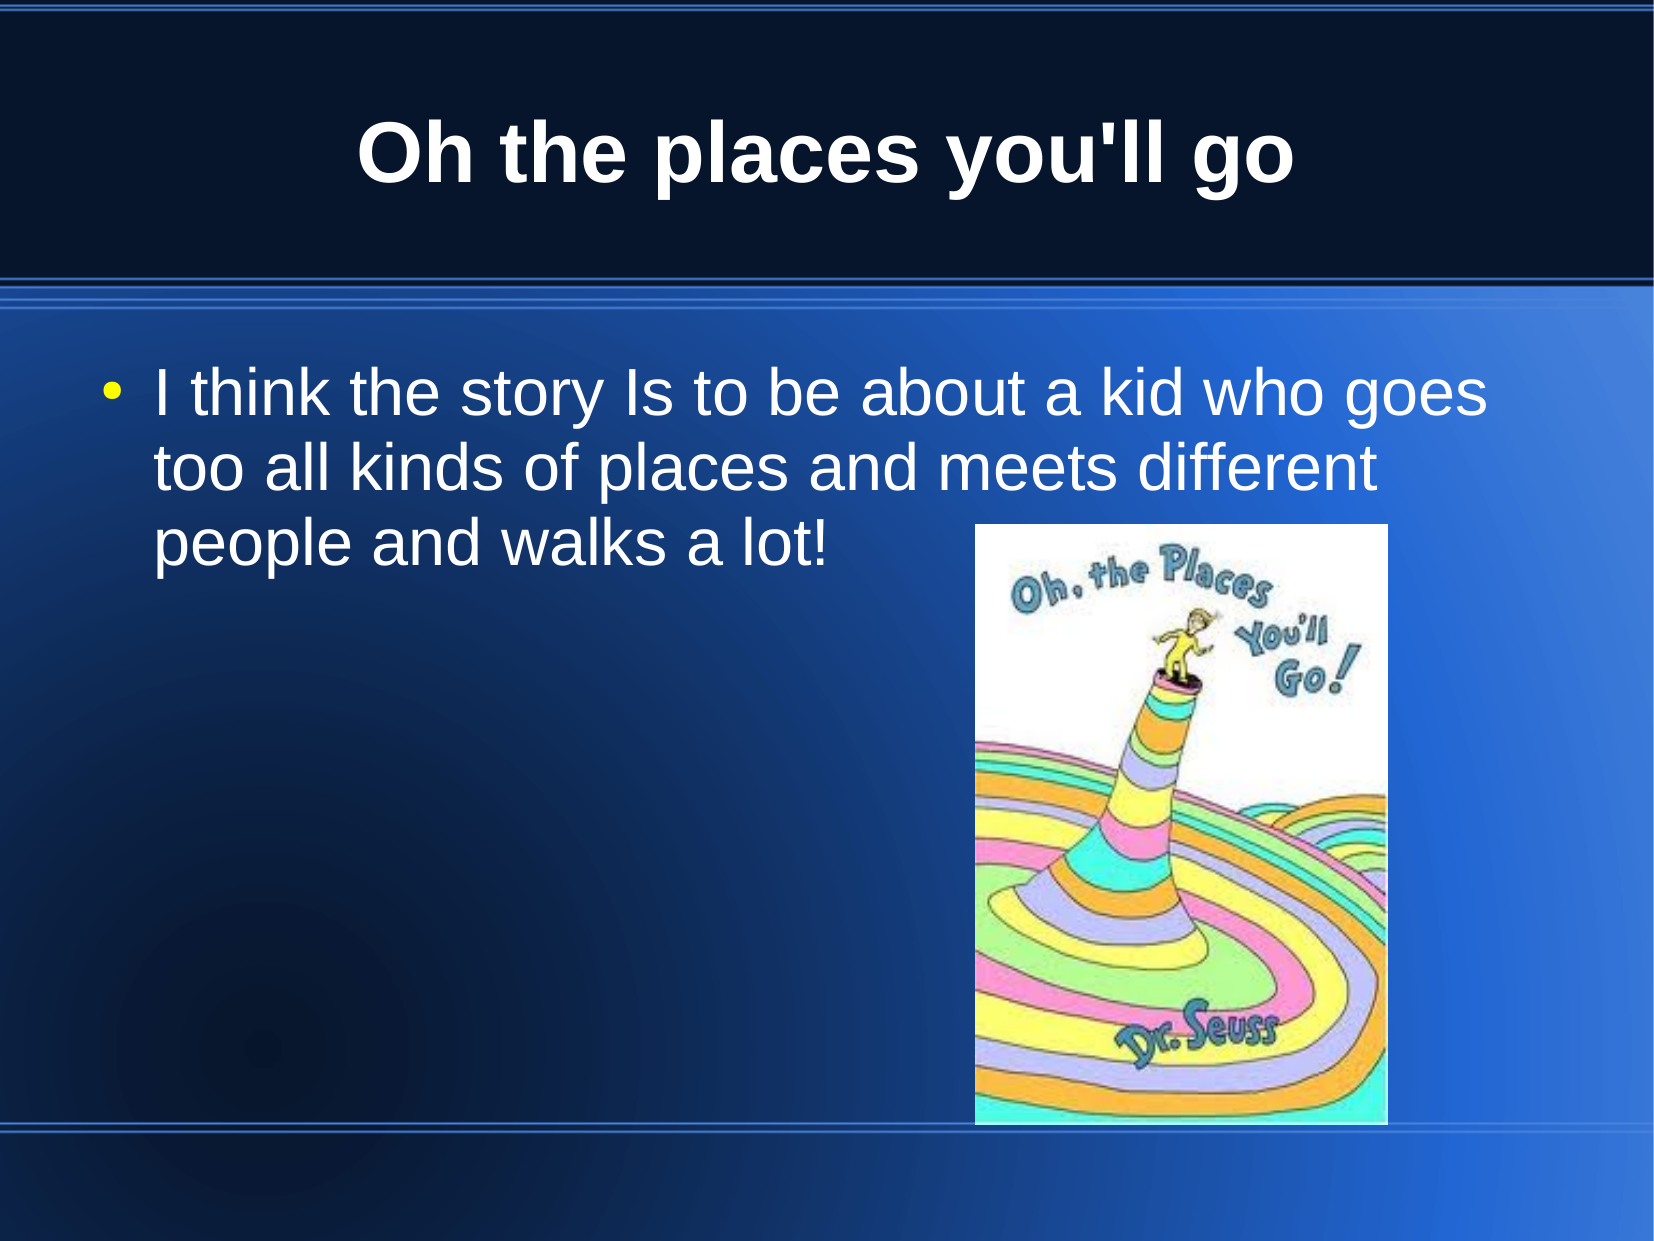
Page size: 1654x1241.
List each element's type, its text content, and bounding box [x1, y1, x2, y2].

title Oh the places you'll go [82, 49, 1571, 257]
list I think the story Is to be about a kid who goes too all kinds of places and meets different people and walks a lot! [82, 355, 1571, 1174]
picture [0, 0, 1654, 1241]
